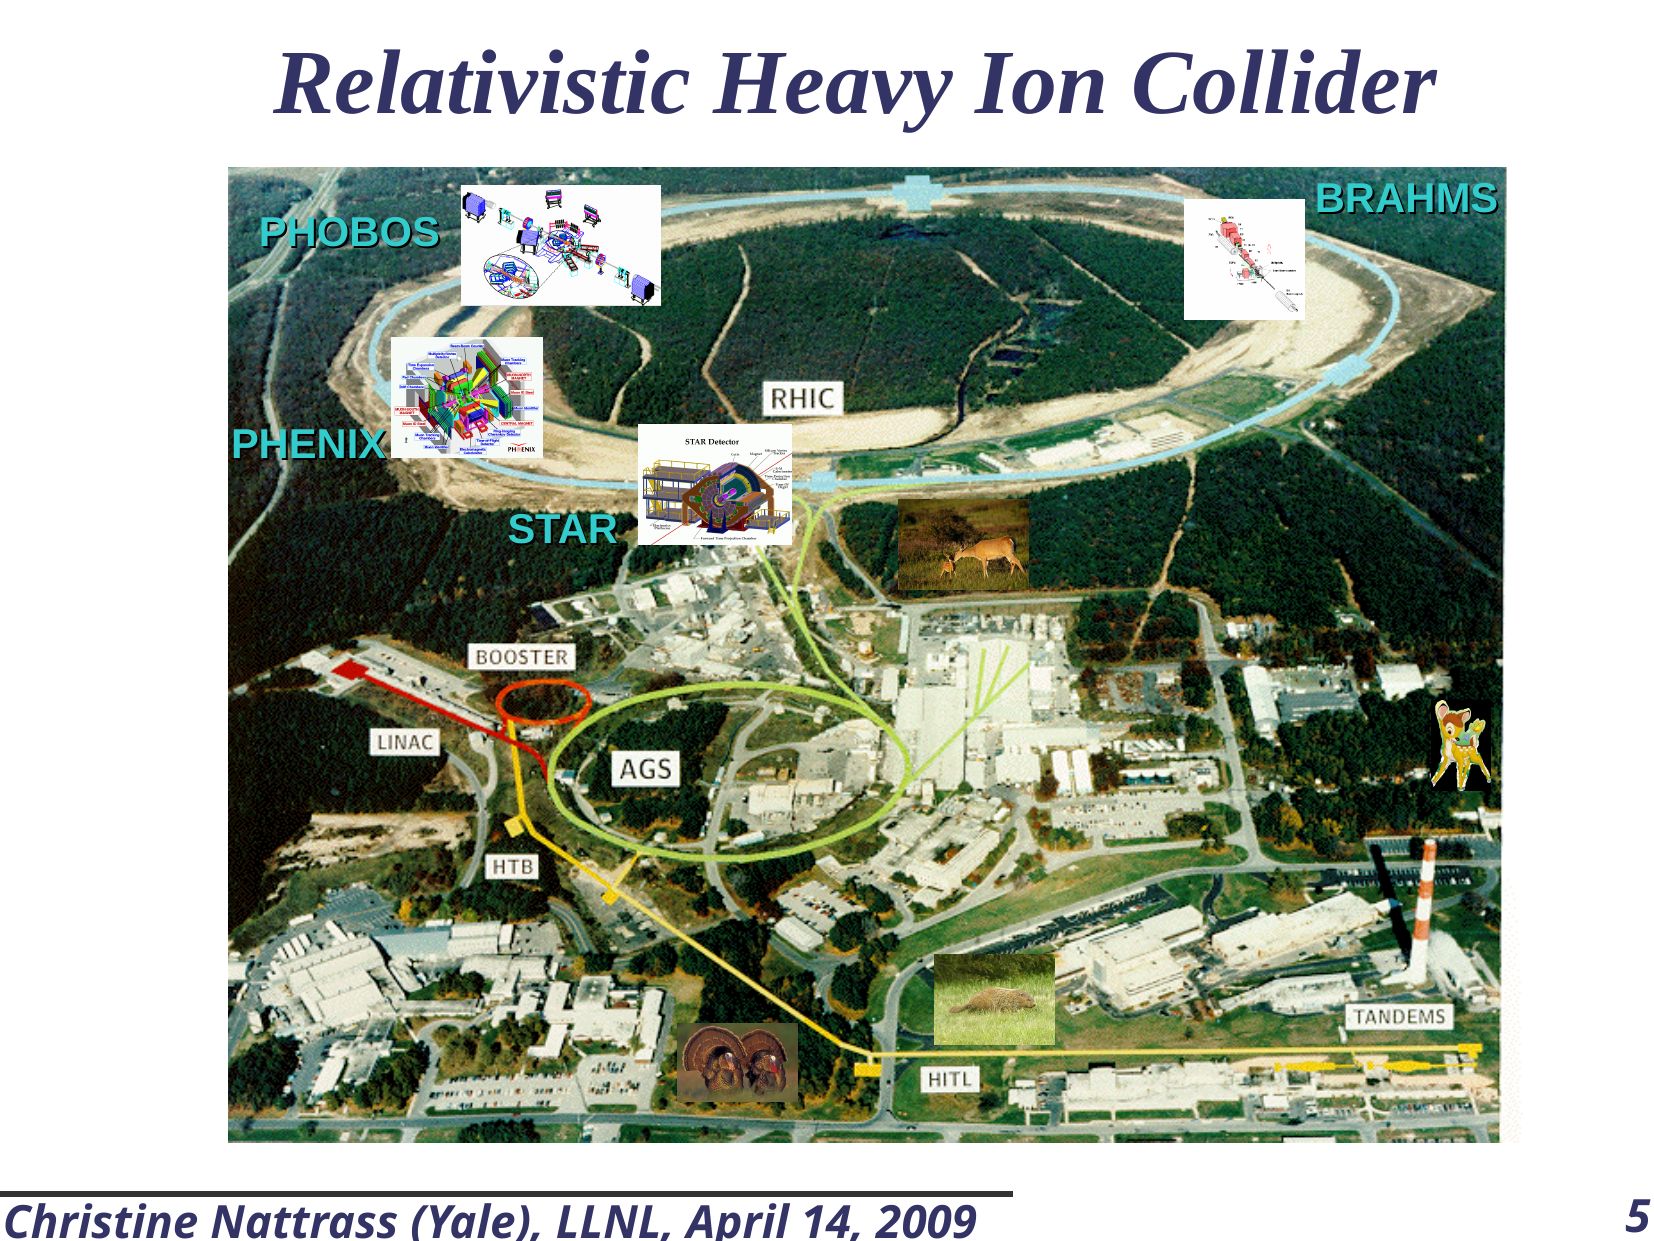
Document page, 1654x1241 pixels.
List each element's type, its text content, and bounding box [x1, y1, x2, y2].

title Relativistic Heavy Ion Collider [112, 0, 1601, 186]
text_box PHOBOS [243, 201, 456, 263]
text_box PHENIX [216, 413, 402, 476]
text_box BRAHMS [1299, 167, 1514, 230]
text_box STAR [492, 497, 634, 560]
picture [228, 167, 1523, 1143]
